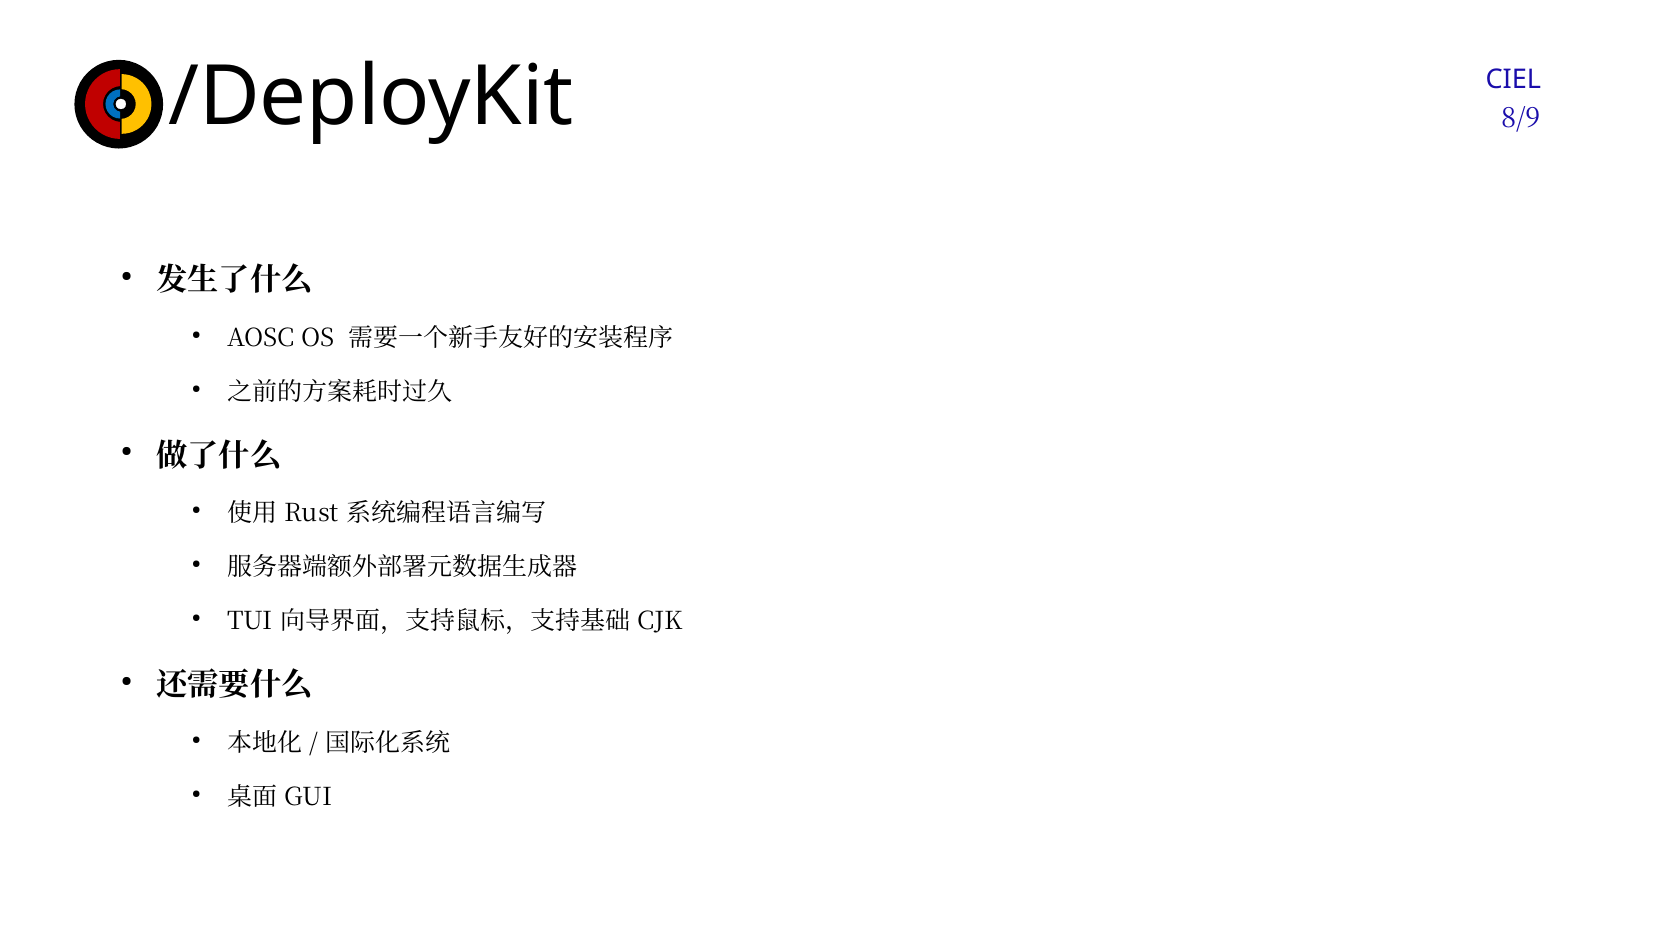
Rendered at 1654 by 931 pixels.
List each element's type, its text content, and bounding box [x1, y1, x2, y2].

text_box CIEL <编号>/9 [1470, 52, 1604, 184]
text_box 发生了什么 AOSC OS 需要一个新手友好的安装程序 之前的方案耗时过久 做了什么 使用Rust系统编程语言编写 服务器端额外部署元数据生成器 TUI向导界面，支持鼠标，支持基础CJK 还需要什么 本地化/国际化系统 桌面GUI [106, 224, 992, 861]
text_box /DeployKit [153, 28, 697, 163]
picture [71, 57, 153, 151]
